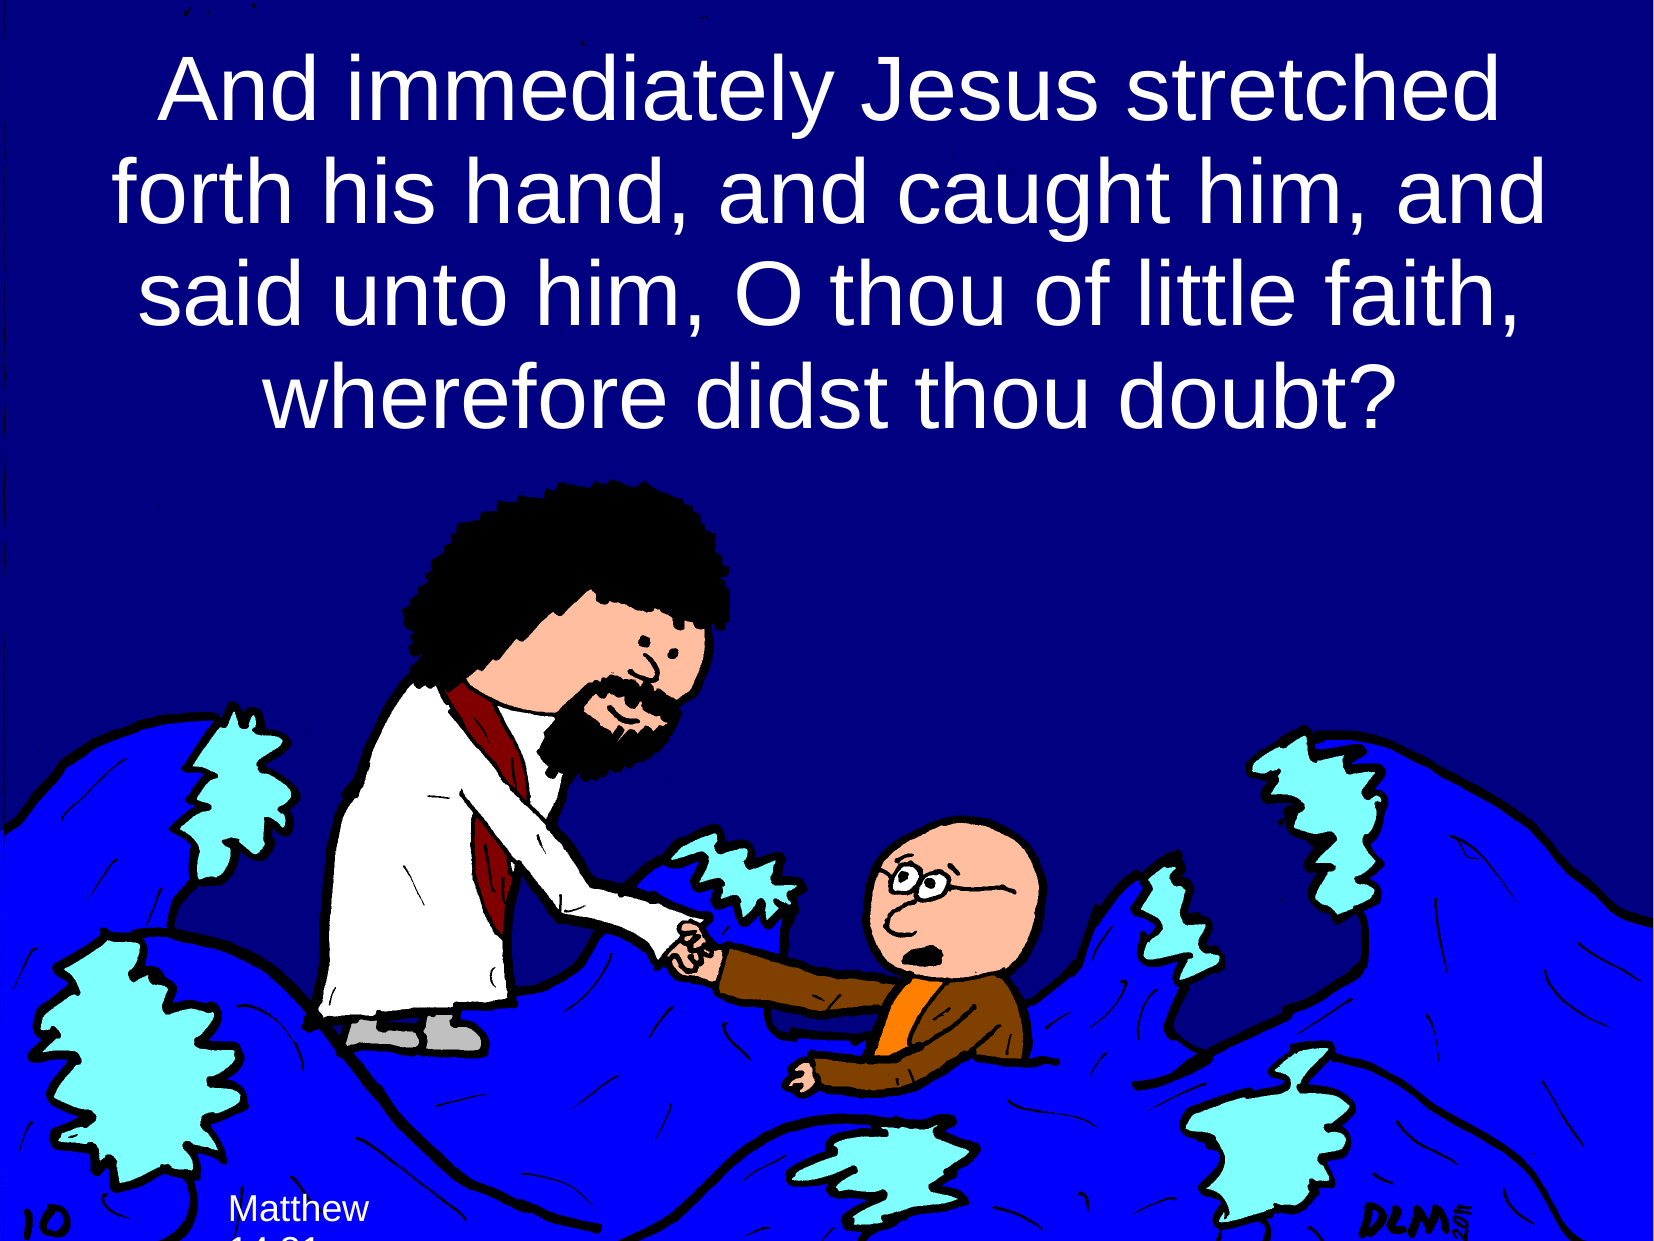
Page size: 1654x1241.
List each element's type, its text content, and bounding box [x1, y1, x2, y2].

title And immediately Jesus stretched forth his hand, and caught him, and said unto him, O thou of little faith, wherefore didst thou doubt? [86, 37, 1576, 448]
text_box Matthew 14:31 [213, 1180, 488, 1238]
picture [0, 0, 1654, 1241]
